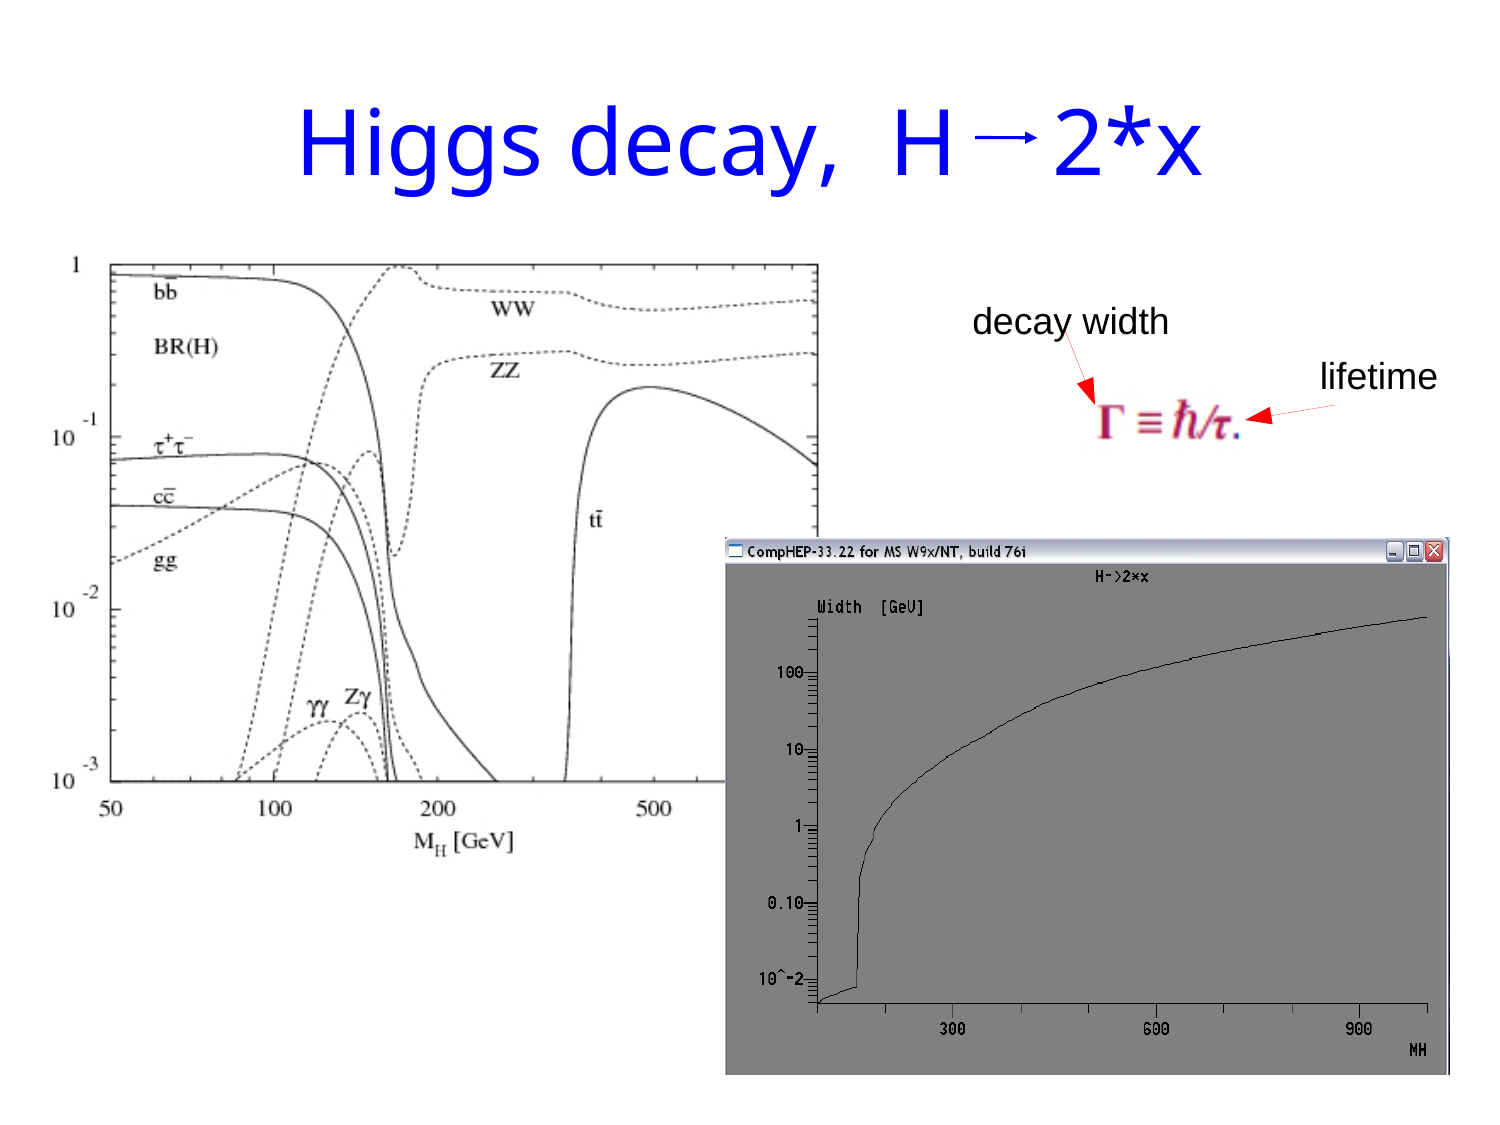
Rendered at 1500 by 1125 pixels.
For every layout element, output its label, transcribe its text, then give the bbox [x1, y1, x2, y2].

text_box decay width [957, 289, 1185, 350]
title Higgs decay, H 2*x [75, 45, 1426, 233]
picture [37, 237, 1450, 1075]
picture [1083, 389, 1291, 465]
text_box lifetime [1305, 345, 1454, 405]
